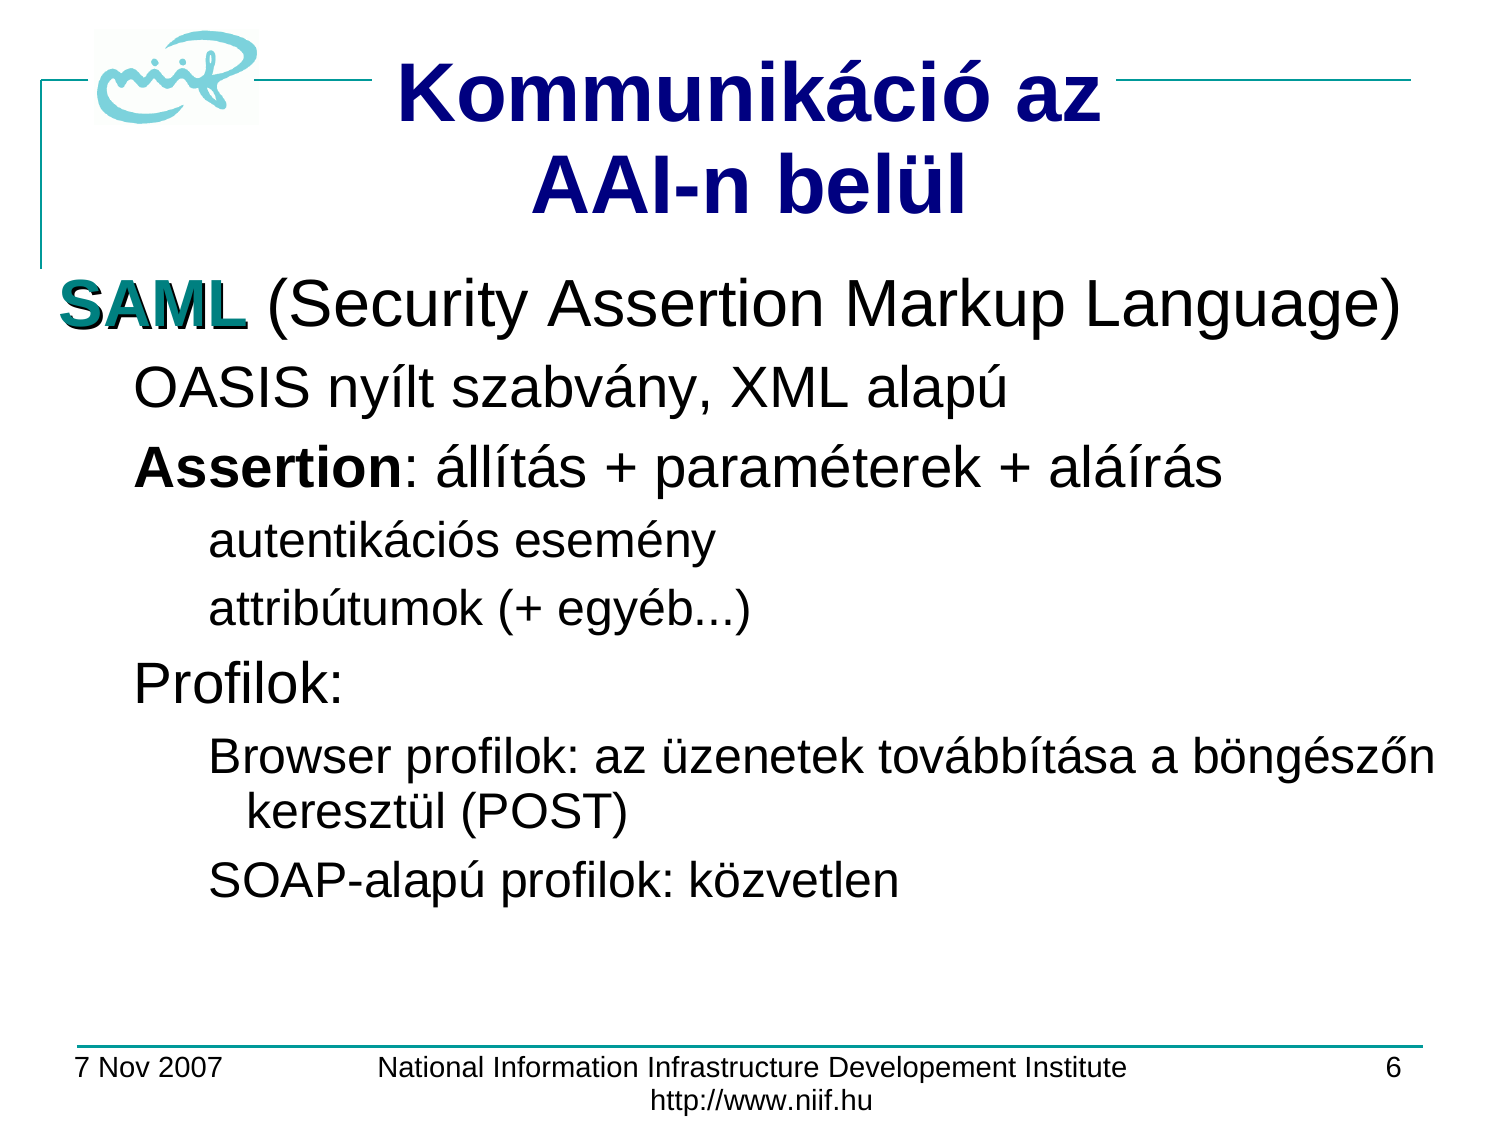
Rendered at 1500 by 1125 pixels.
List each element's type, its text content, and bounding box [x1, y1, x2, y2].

list SAML (Security Assertion Markup Language) OASIS nyílt szabvány, XML alapú Assertion: állítás + paraméterek + aláírás autentikációs esemény attribútumok (+ egyéb...) Profilok: Browser profilok: az üzenetek továbbítása a böngészőn keresztül (POST) SOAP-alapú profilok: közvetlen [59, 265, 1477, 994]
picture [94, 29, 259, 45]
title Kommunikáció az AAI-n belül [75, 45, 1426, 233]
